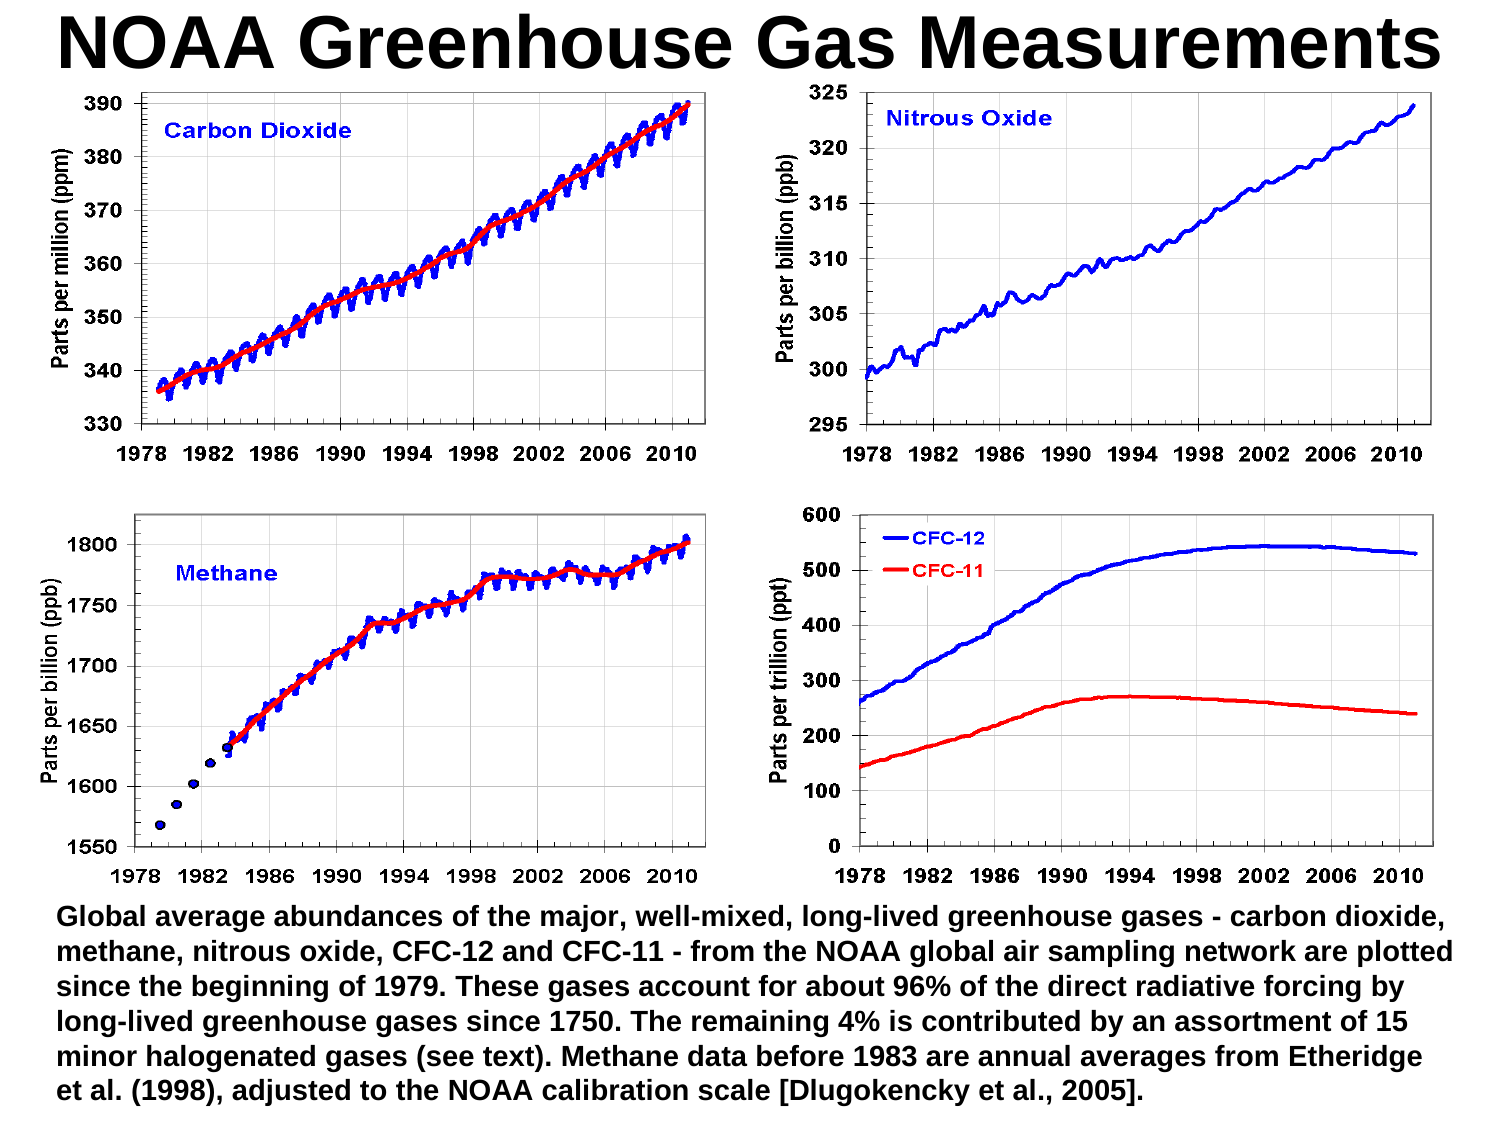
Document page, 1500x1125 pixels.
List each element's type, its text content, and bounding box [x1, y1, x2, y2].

picture [33, 78, 1441, 889]
text_box NOAA Greenhouse Gas Measurements [0, 1, 1500, 86]
text_box Global average abundances of the major, well-mixed, long-lived greenhouse gases - carbon dioxide, methane, nitrous oxide, CFC-12 and CFC-11 - from the NOAA global air sampling network are plotted since the beginning of 1979. These gases account for about 96% of the direct radiative forcing by long-lived greenhouse gases since 1750. The remaining 4% is contributed by an assortment of 15 minor halogenated gases (see text). Methane data before 1983 are annual averages from Etheridge et al. (1998), adjusted to the NOAA calibration scale [Dlugokencky et al., 2005]. [41, 889, 1473, 1115]
